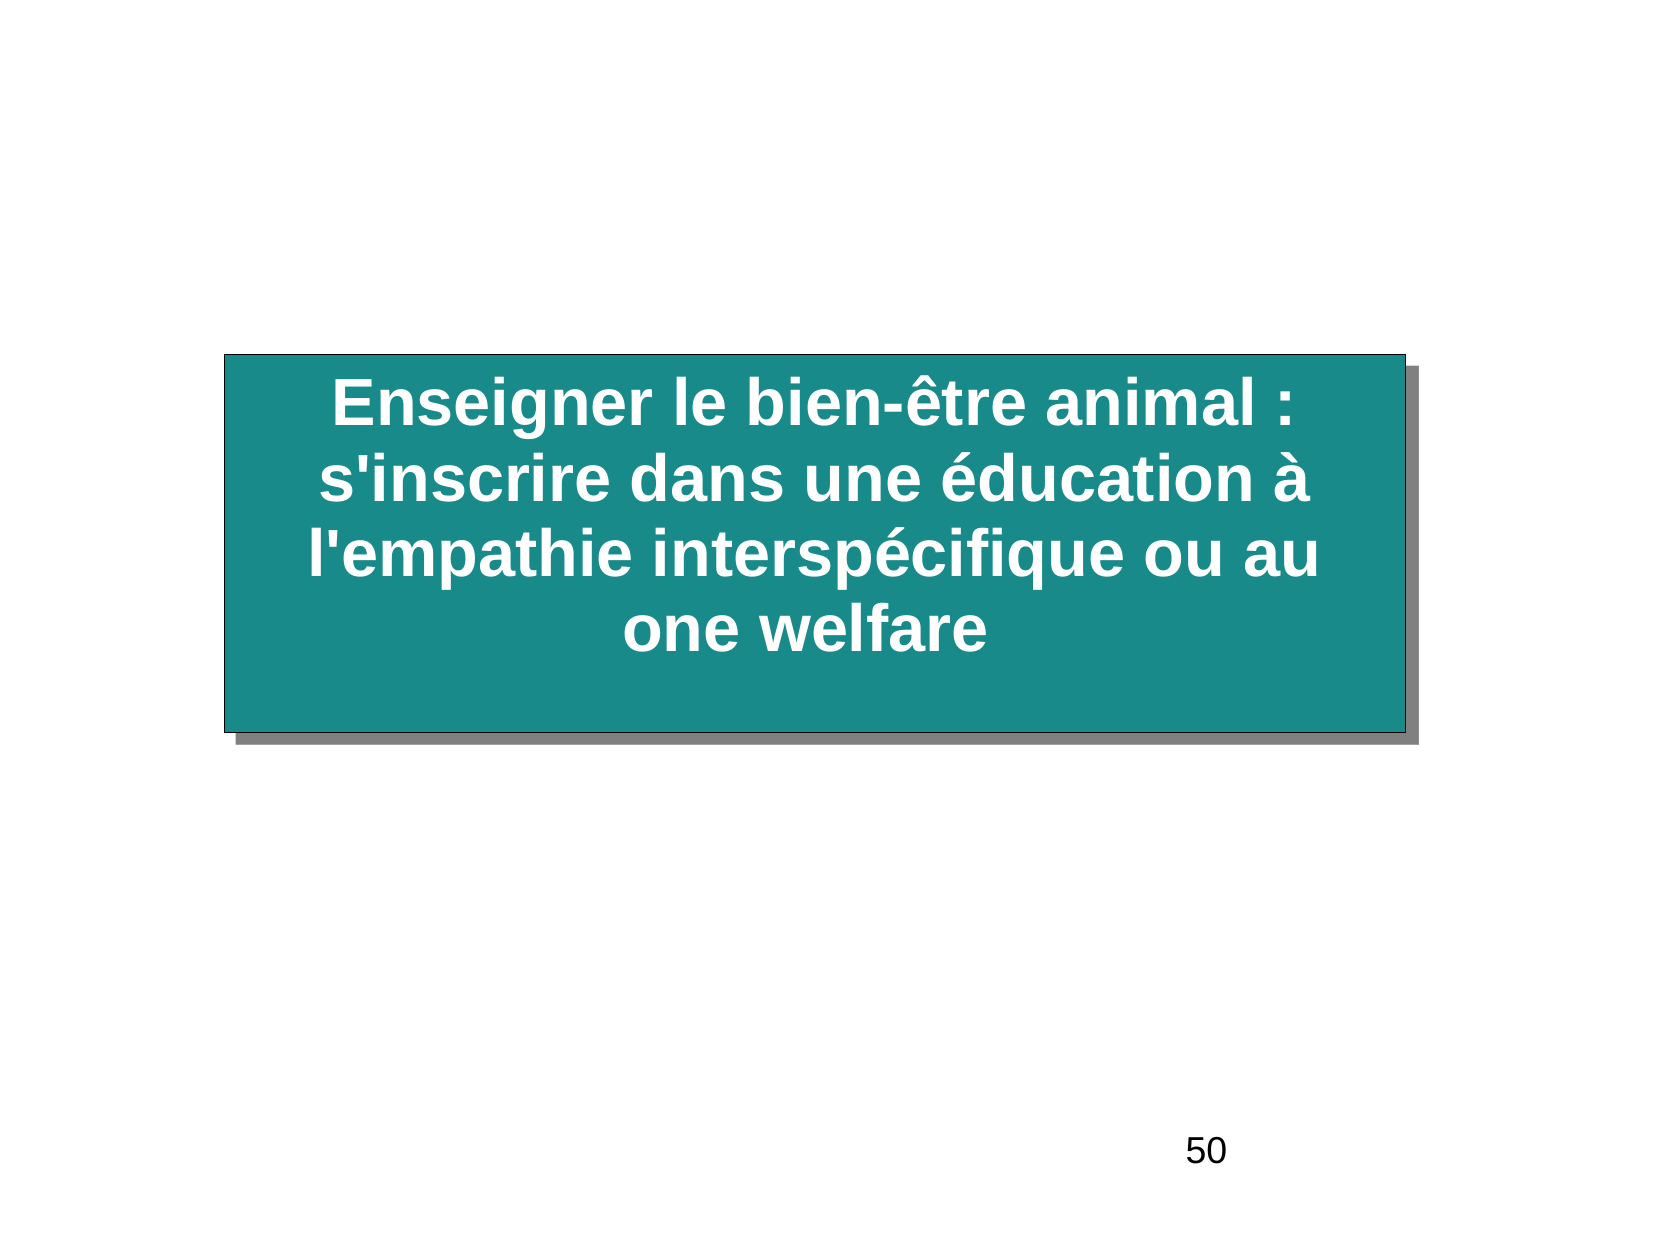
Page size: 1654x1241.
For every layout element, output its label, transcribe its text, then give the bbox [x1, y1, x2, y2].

text_box Enseigner le bien-être animal : s'inscrire dans une éducation à l'empathie interspécifique ou au one welfare [224, 354, 1406, 733]
